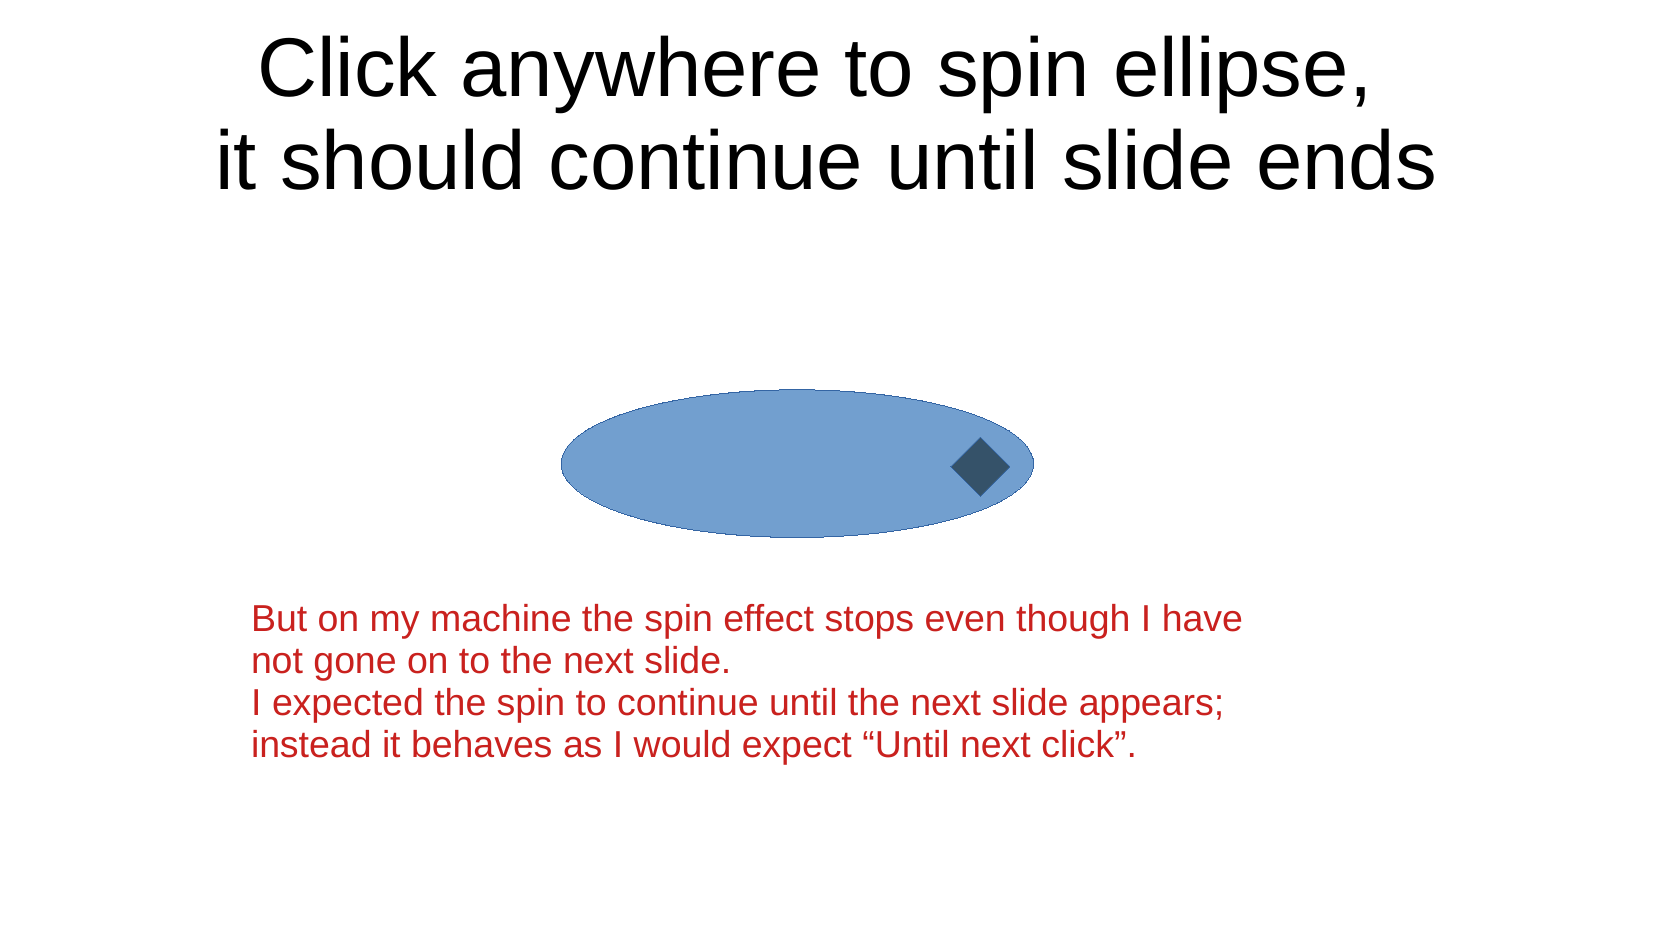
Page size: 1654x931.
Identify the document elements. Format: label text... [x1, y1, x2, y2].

text_box But on my machine the spin effect stops even though I have not gone on to the next slide. I expected the spin to continue until the next slide appears; instead it behaves as I would expect “Until next click”. [236, 590, 1300, 851]
text_box [561, 389, 1034, 538]
title Click anywhere to spin ellipse, it should continue until slide ends [82, 21, 1571, 208]
